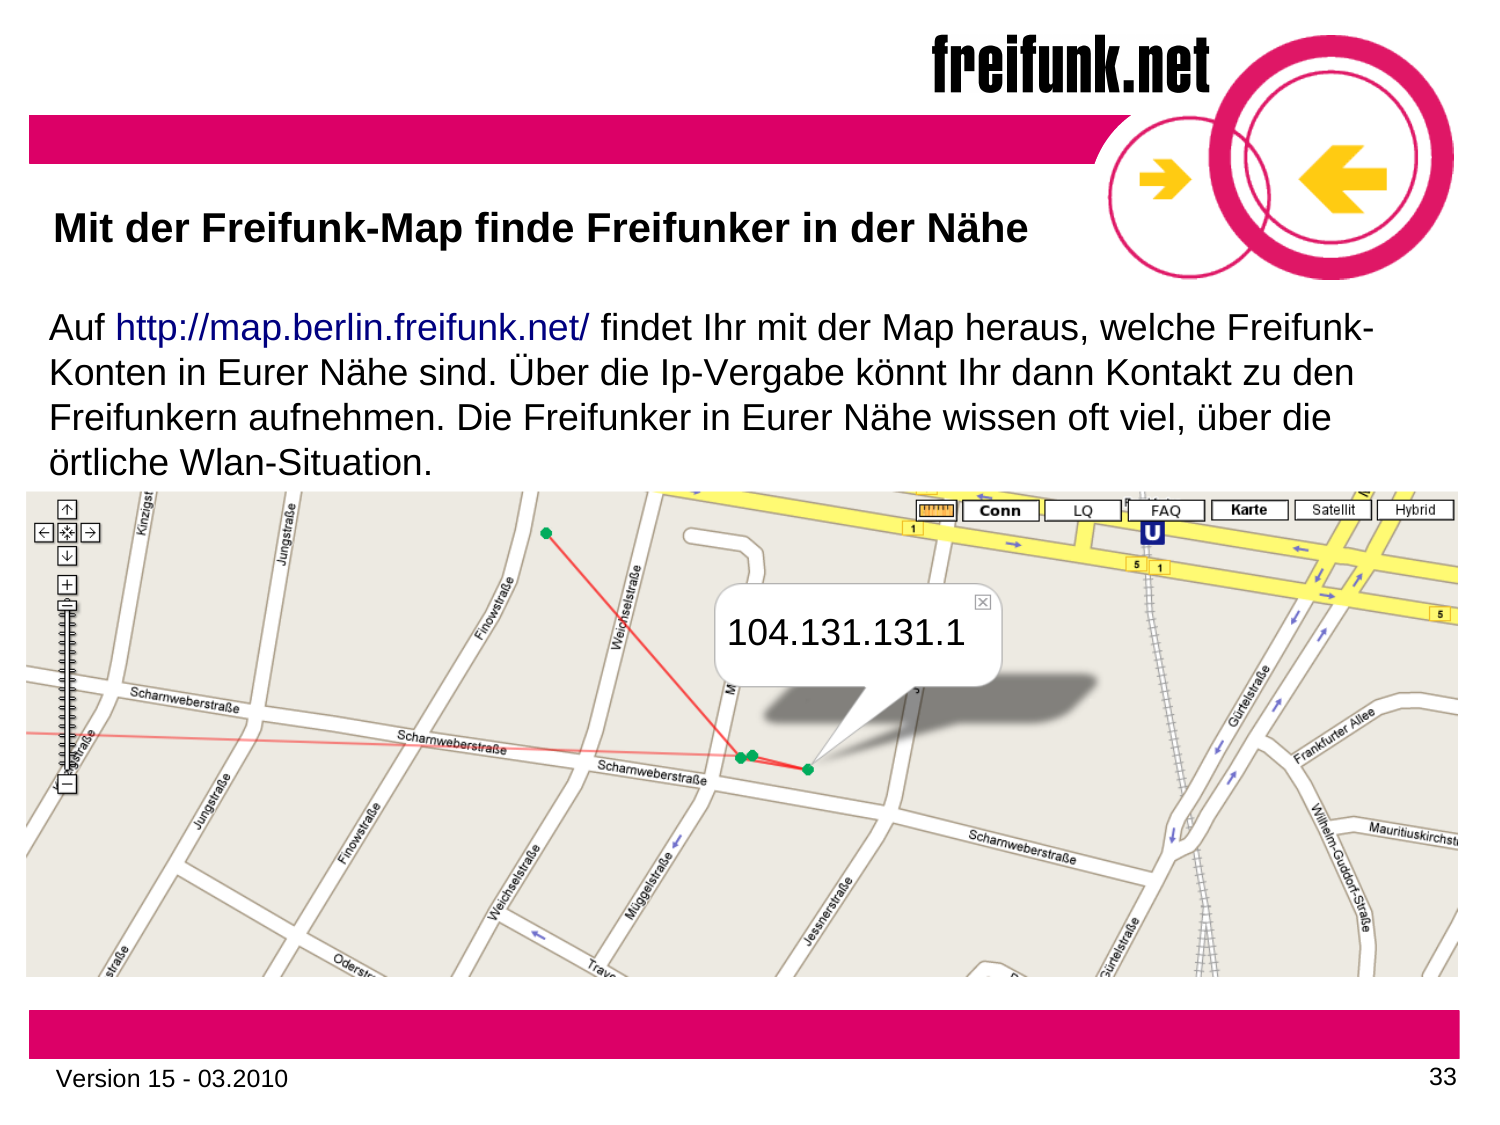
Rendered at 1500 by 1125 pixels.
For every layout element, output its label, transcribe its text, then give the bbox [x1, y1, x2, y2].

text_box Mit der Freifunk-Map finde Freifunker in der Nähe [53, 201, 1046, 281]
picture [25, 487, 1458, 977]
picture [932, 34, 1454, 280]
text_box Auf http://map.berlin.freifunk.net/ findet Ihr mit der Map heraus, welche Freifunk-Konten in Eurer Nähe sind. Über die Ip-Vergabe könnt Ihr dann Kontakt zu den Freifunkern aufnehmen. Die Freifunker in Eurer Nähe wissen oft viel, über die örtliche Wlan-Situation. [48, 303, 1460, 493]
text_box 104.131.131.1 [726, 601, 967, 661]
